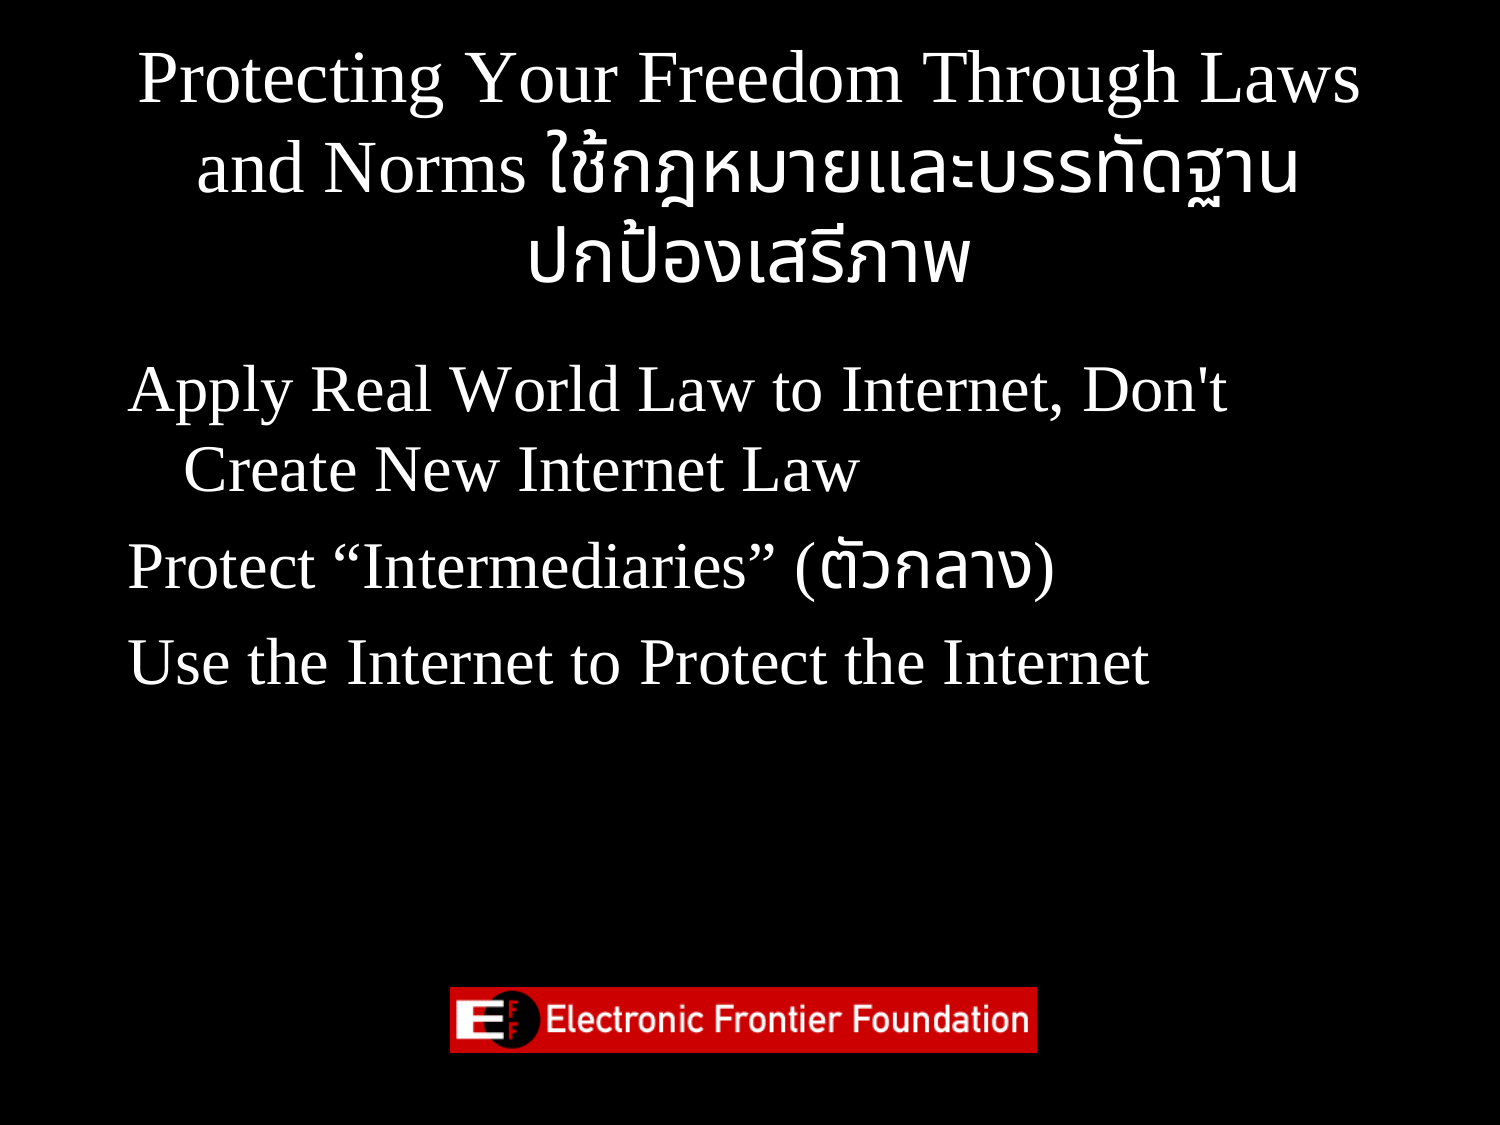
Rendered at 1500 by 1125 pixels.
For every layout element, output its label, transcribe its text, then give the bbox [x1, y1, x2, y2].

list Apply Real World Law to Internet, Don't Create New Internet Law Protect “Intermediaries” (ตัวกลาง) Use the Internet to Protect the Internet [112, 337, 1388, 976]
picture [450, 987, 1037, 1053]
title Protecting Your Freedom Through Laws and Norms ใช้กฎหมายและบรรทัดฐานปกป้องเสรีภาพ [112, 19, 1388, 306]
